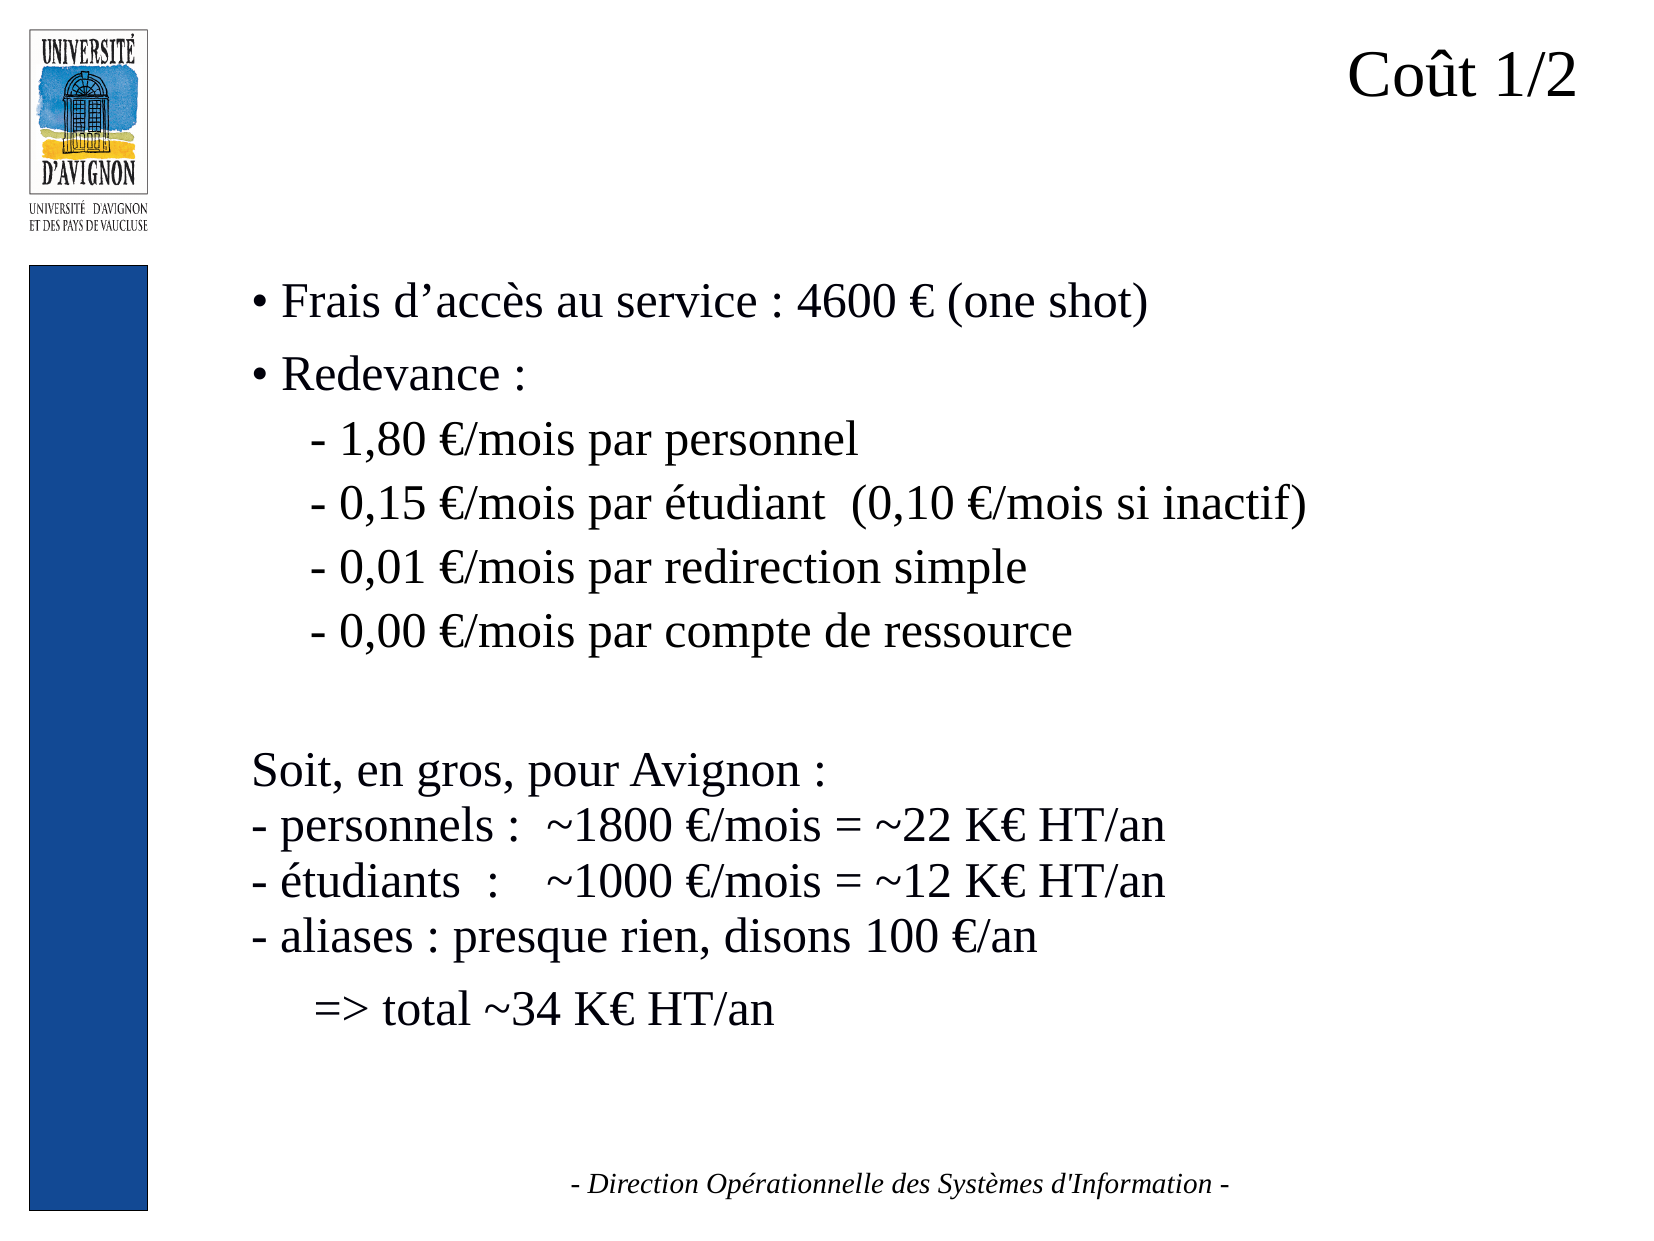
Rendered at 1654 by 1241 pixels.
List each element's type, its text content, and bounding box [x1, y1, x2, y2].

text_box - Direction Opérationnelle des Systèmes d'Information - [236, 1160, 1566, 1208]
text_box • Frais d’accès au service : 4600 € (one shot) • Redevance : - 1,80 €/mois par personnel - 0,15 €/mois par étudiant (0,10 €/mois si inactif) - 0,01 €/mois par redirection simple - 0,00 €/mois par compte de ressource Soit, en gros, pour Avignon : - personnels : ~1800 €/mois = ~22 K€ HT/an - étudiants : ~1000 €/mois = ~12 K€ HT/an - aliases : presque rien, disons 100 €/an => total ~34 K€ HT/an [236, 265, 1536, 1045]
text_box [29, 265, 148, 1211]
text_box Coût 1/2 [177, 29, 1595, 119]
picture [29, 29, 148, 236]
